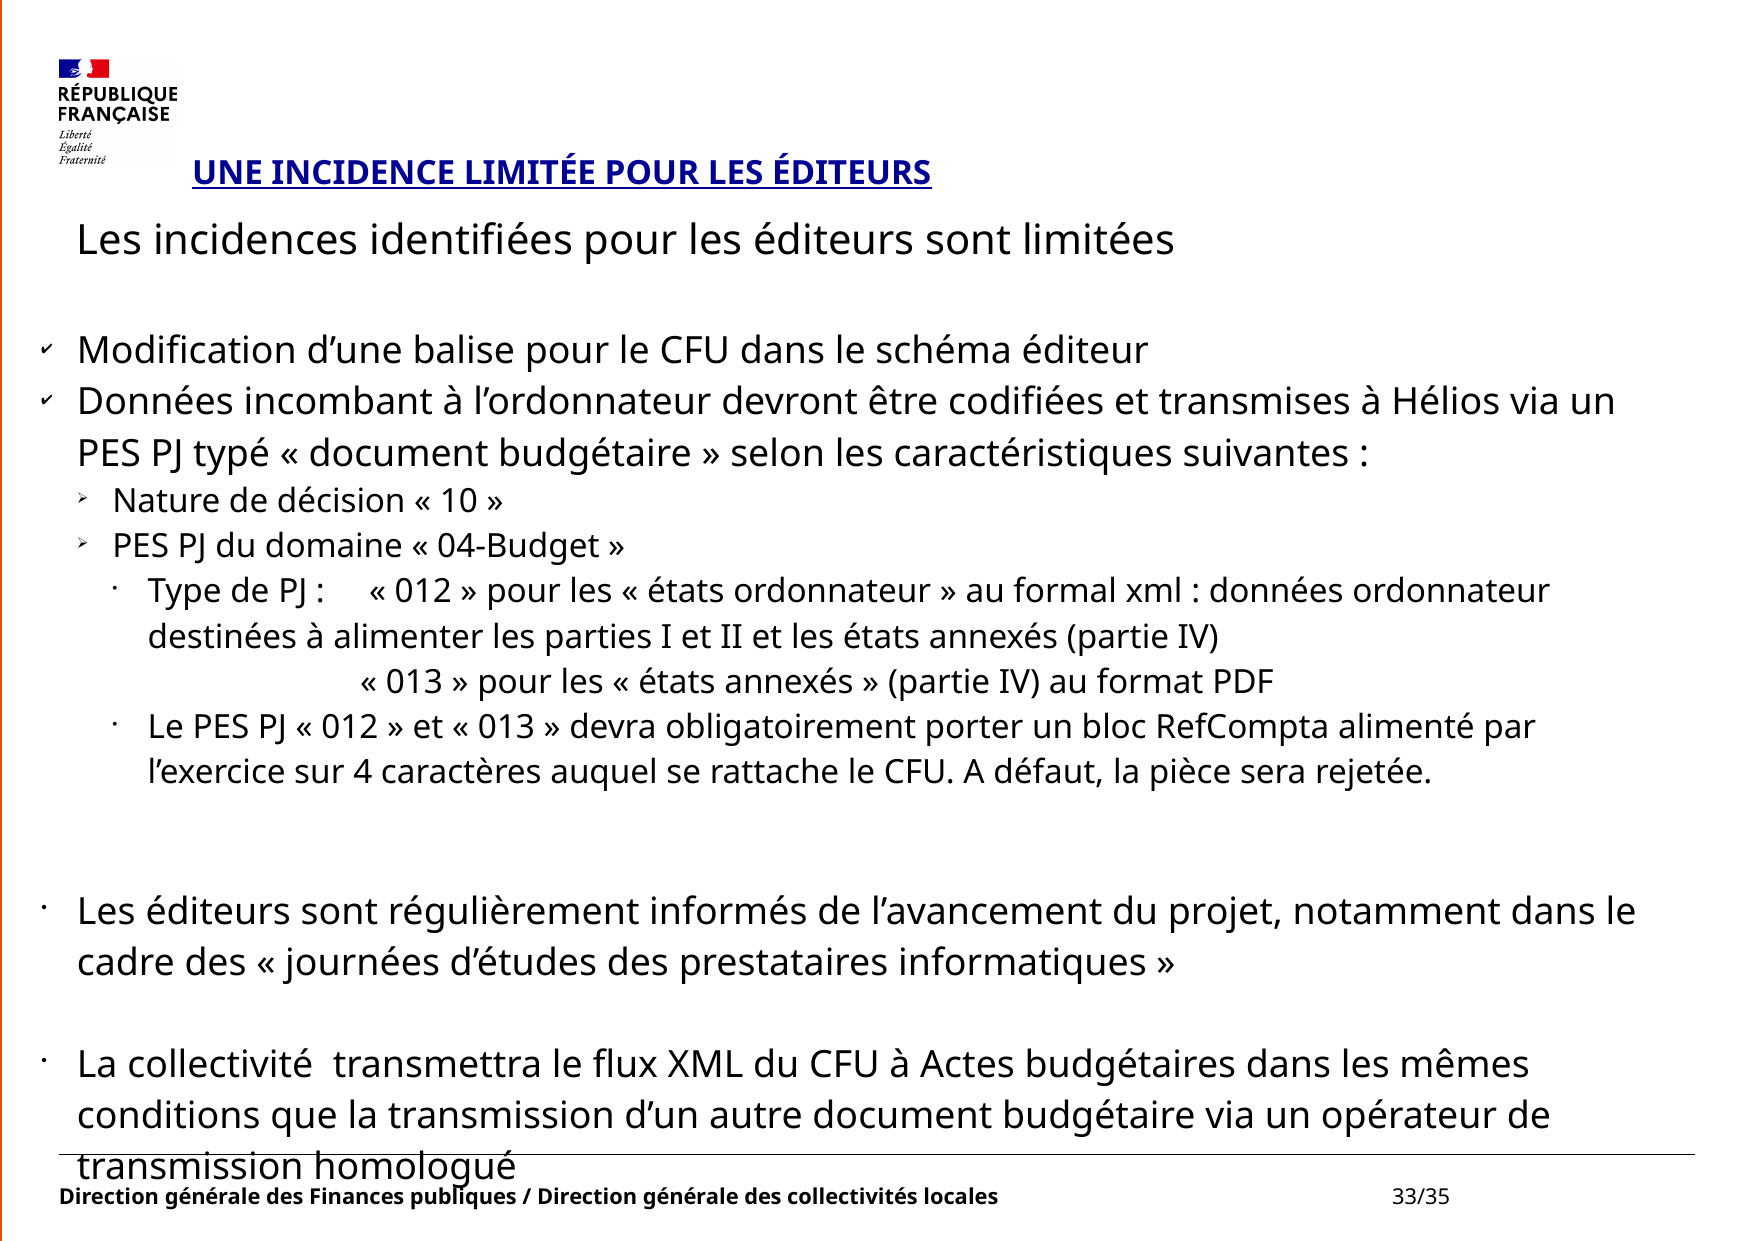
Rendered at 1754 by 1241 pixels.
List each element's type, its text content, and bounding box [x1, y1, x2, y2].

text_box UNE INCIDENCE LIMITÉE POUR LES ÉDITEURS [177, 128, 1701, 249]
text_box Les incidences identifiées pour les éditeurs sont limitées Modification d’une balise pour le CFU dans le schéma éditeur Données incombant à l’ordonnateur devront être codifiées et transmises à Hélios via un PES PJ typé « document budgétaire » selon les caractéristiques suivantes : Nature de décision « 10 » PES PJ du domaine « 04-Budget » Type de PJ : « 012 » pour les « états ordonnateur » au formal xml : données ordonnateur destinées à alimenter les parties I et II et les états annexés (partie IV) « 013 » pour les « états annexés » (partie IV) au format PDF Le PES PJ « 012 » et « 013 » devra obligatoirement porter un bloc RefCompta alimenté par l’exercice sur 4 caractères auquel se rattache le CFU. A défaut, la pièce sera rejetée. Les éditeurs sont régulièrement informés de l’avancement du projet, notamment dans le cadre des « journées d’études des prestataires informatiques » La collectivité transmettra le flux XML du CFU à Actes budgétaires dans les mêmes conditions que la transmission d’un autre document budgétaire via un opérateur de transmission homologué [41, 209, 1678, 1134]
picture [59, 59, 178, 164]
